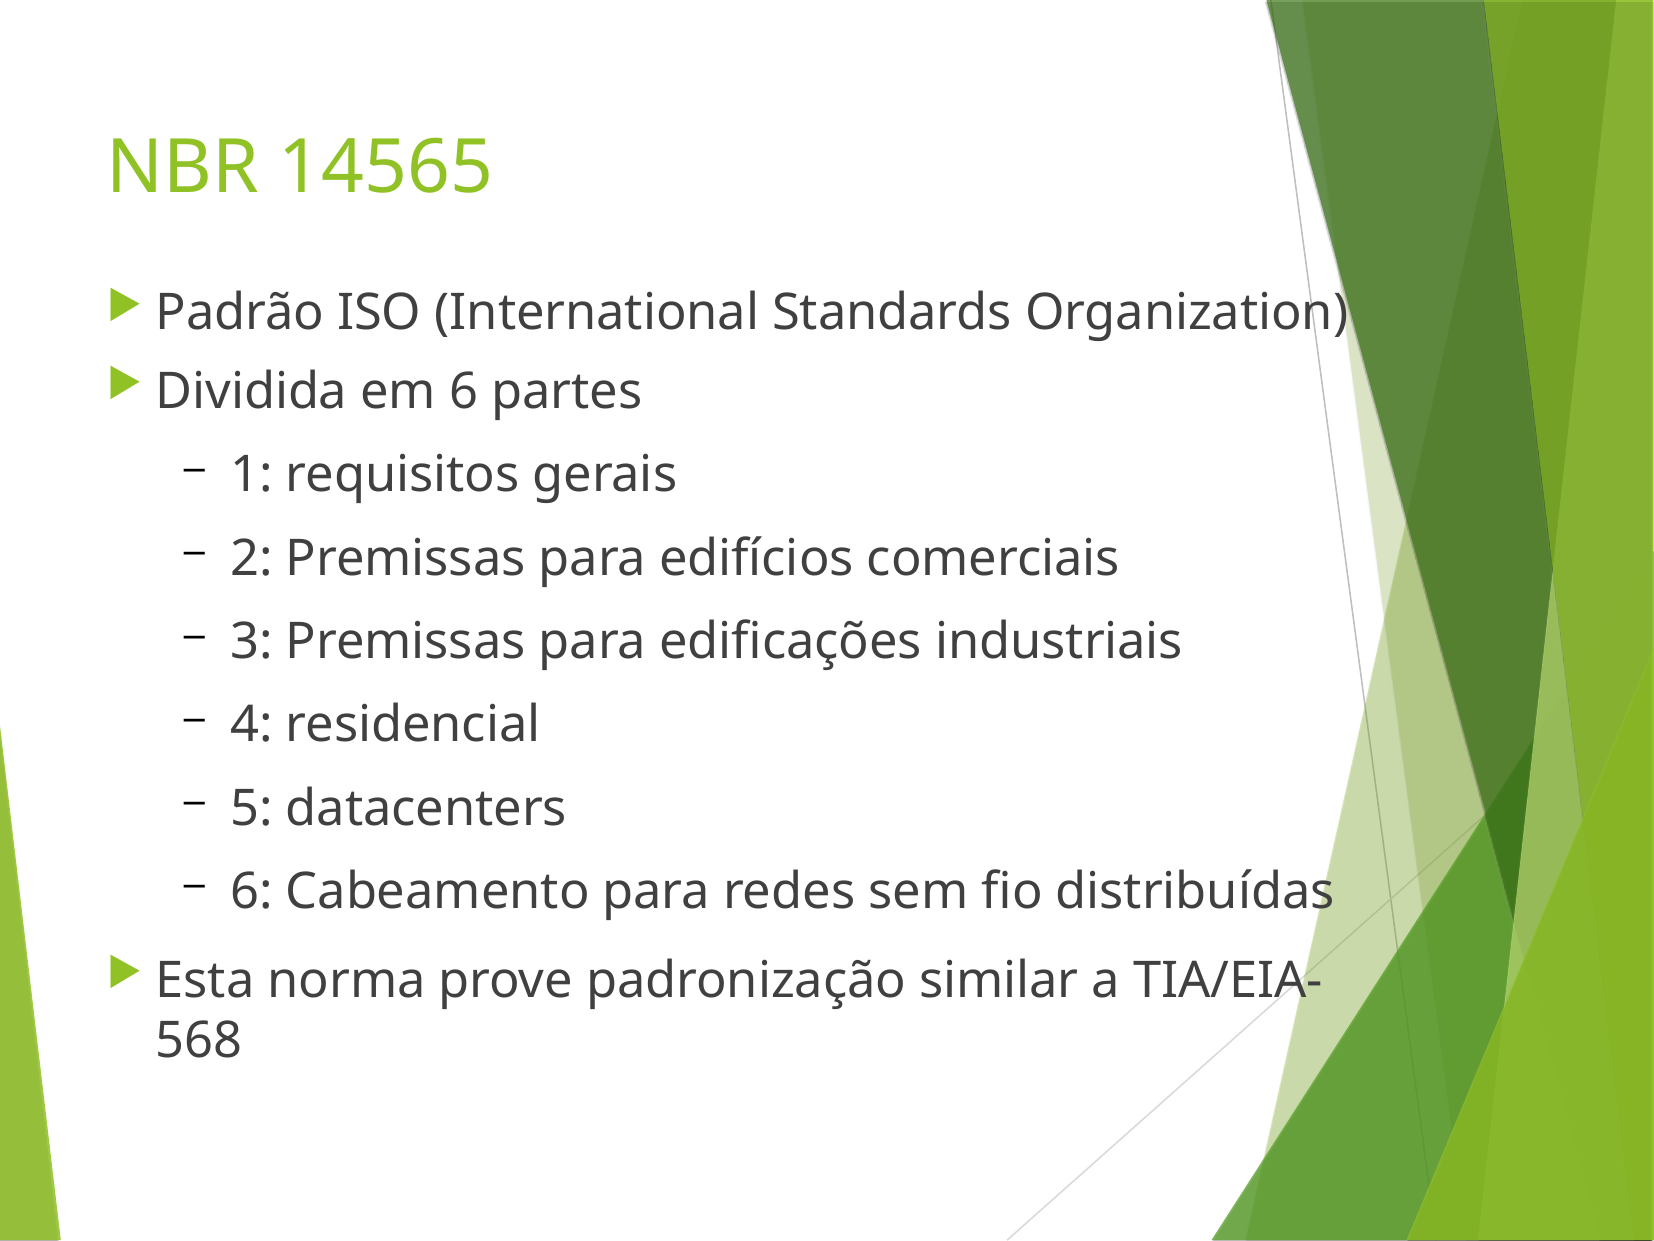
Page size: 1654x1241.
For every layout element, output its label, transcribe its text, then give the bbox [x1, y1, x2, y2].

list Padrão ISO (International Standards Organization) Dividida em 6 partes 1: requisitos gerais 2: Premissas para edifícios comerciais 3: Premissas para edificações industriais 4: residencial 5: datacenters 6: Cabeamento para redes sem fio distribuídas Esta norma prove padronização similar a TIA/EIA-568 [91, 271, 1406, 1093]
title NBR 14565 [91, 110, 1258, 271]
